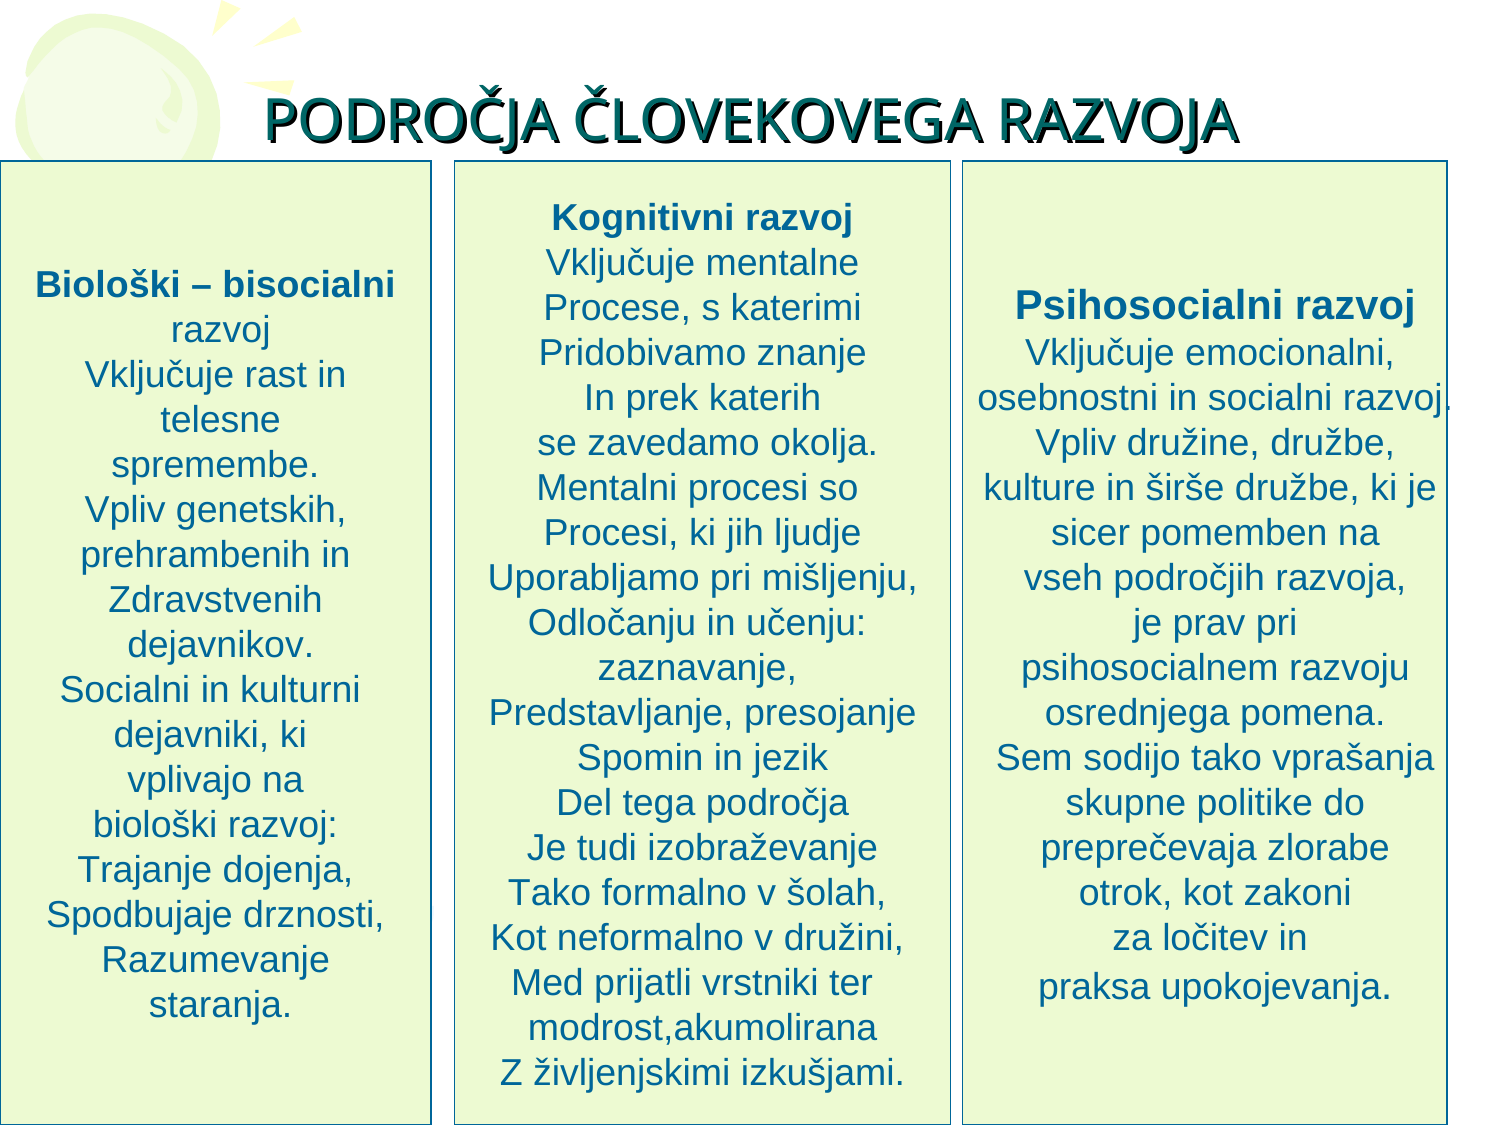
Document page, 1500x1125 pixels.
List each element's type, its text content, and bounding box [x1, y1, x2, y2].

text_box Kognitivni razvoj Vključuje mentalne Procese, s katerimi Pridobivamo znanje In prek katerih se zavedamo okolja. Mentalni procesi so Procesi, ki jih ljudje Uporabljamo pri mišljenju, Odločanju in učenju: zaznavanje, Predstavljanje, presojanje Spomin in jezik Del tega področja Je tudi izobraževanje Tako formalno v šolah, Kot neformalno v družini, Med prijatli vrstniki ter modrost,akumolirana Z življenjskimi izkušjami. [454, 160, 951, 1125]
title PODROČJA ČLOVEKOVEGA RAZVOJA [75, 0, 1426, 161]
text_box Biološki – bisocialni razvoj Vključuje rast in telesne spremembe. Vpliv genetskih, prehrambenih in Zdravstvenih dejavnikov. Socialni in kulturni dejavniki, ki vplivajo na biološki razvoj: Trajanje dojenja, Spodbujaje drznosti, Razumevanje staranja. [0, 160, 431, 1125]
text_box Psihosocialni razvoj Vključuje emocionalni, osebnostni in socialni razvoj. Vpliv družine, družbe, kulture in širše družbe, ki je sicer pomemben na vseh področjih razvoja, je prav pri psihosocialnem razvoju osrednjega pomena. Sem sodijo tako vprašanja skupne politike do preprečevaja zlorabe otrok, kot zakoni za ločitev in praksa upokojevanja. [962, 160, 1447, 1125]
